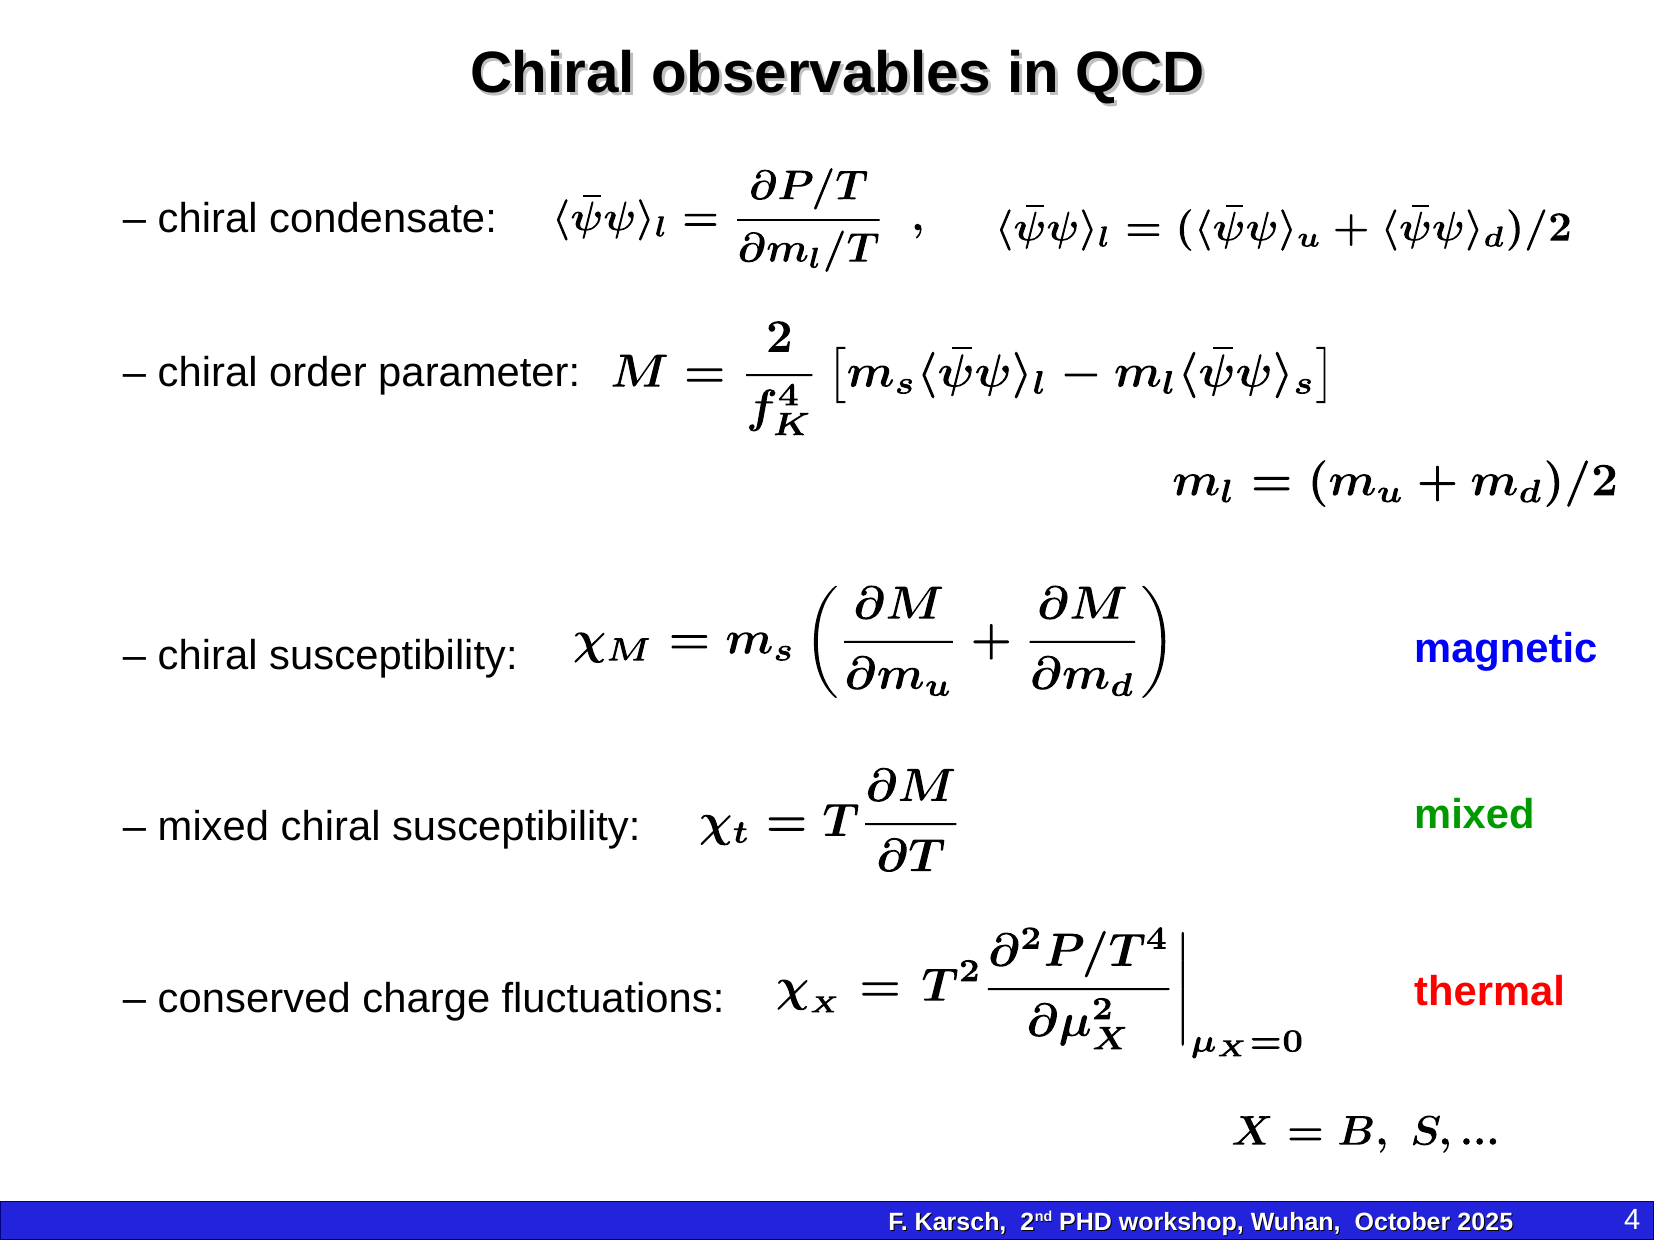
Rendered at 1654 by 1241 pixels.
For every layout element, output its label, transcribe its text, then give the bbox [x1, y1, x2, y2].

text_box [994, 205, 1572, 251]
text_box magnetic [1399, 617, 1613, 680]
text_box [610, 321, 1335, 436]
text_box – chiral order parameter: [108, 341, 596, 403]
text_box [698, 767, 957, 873]
text_box [1172, 460, 1618, 507]
text_box [551, 168, 925, 273]
text_box thermal [1399, 959, 1580, 1022]
text_box – chiral condensate: [108, 187, 512, 249]
text_box – chiral susceptibility: [108, 624, 533, 686]
text_box – conserved charge fluctuations: [108, 967, 740, 1029]
text_box [1231, 1115, 1500, 1153]
text_box – mixed chiral susceptibility: [108, 795, 656, 858]
text_box Chiral observables in QCD [455, 32, 1237, 113]
text_box [775, 927, 1304, 1059]
text_box [572, 585, 1176, 698]
text_box mixed [1399, 783, 1550, 845]
